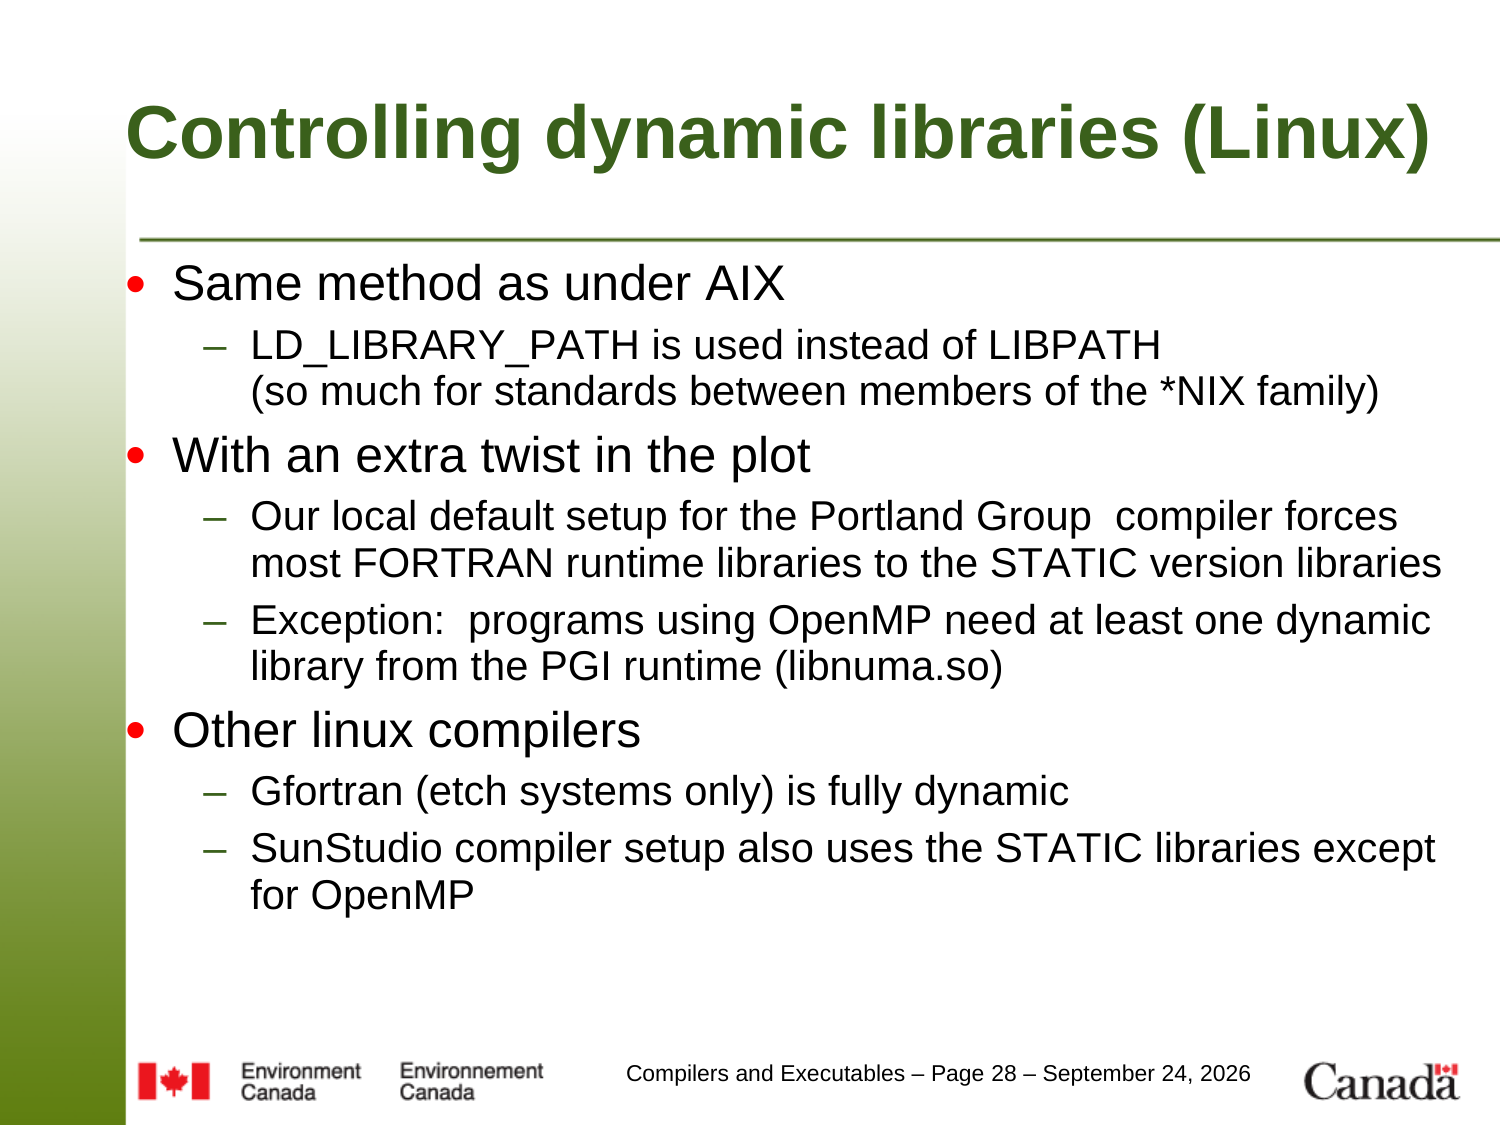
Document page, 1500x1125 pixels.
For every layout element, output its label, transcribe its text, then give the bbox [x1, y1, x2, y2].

picture [0, 0, 1500, 1125]
title Controlling dynamic libraries (Linux) [125, 52, 1463, 213]
list Same method as under AIX LD_LIBRARY_PATH is used instead of LIBPATH (so much for standards between members of the *NIX family) With an extra twist in the plot Our local default setup for the Portland Group compiler forces most FORTRAN runtime libraries to the STATIC version libraries Exception: programs using OpenMP need at least one dynamic library from the PGI runtime (libnuma.so) Other linux compilers Gfortran (etch systems only) is fully dynamic SunStudio compiler setup also uses the STATIC libraries except for OpenMP [125, 255, 1463, 1009]
